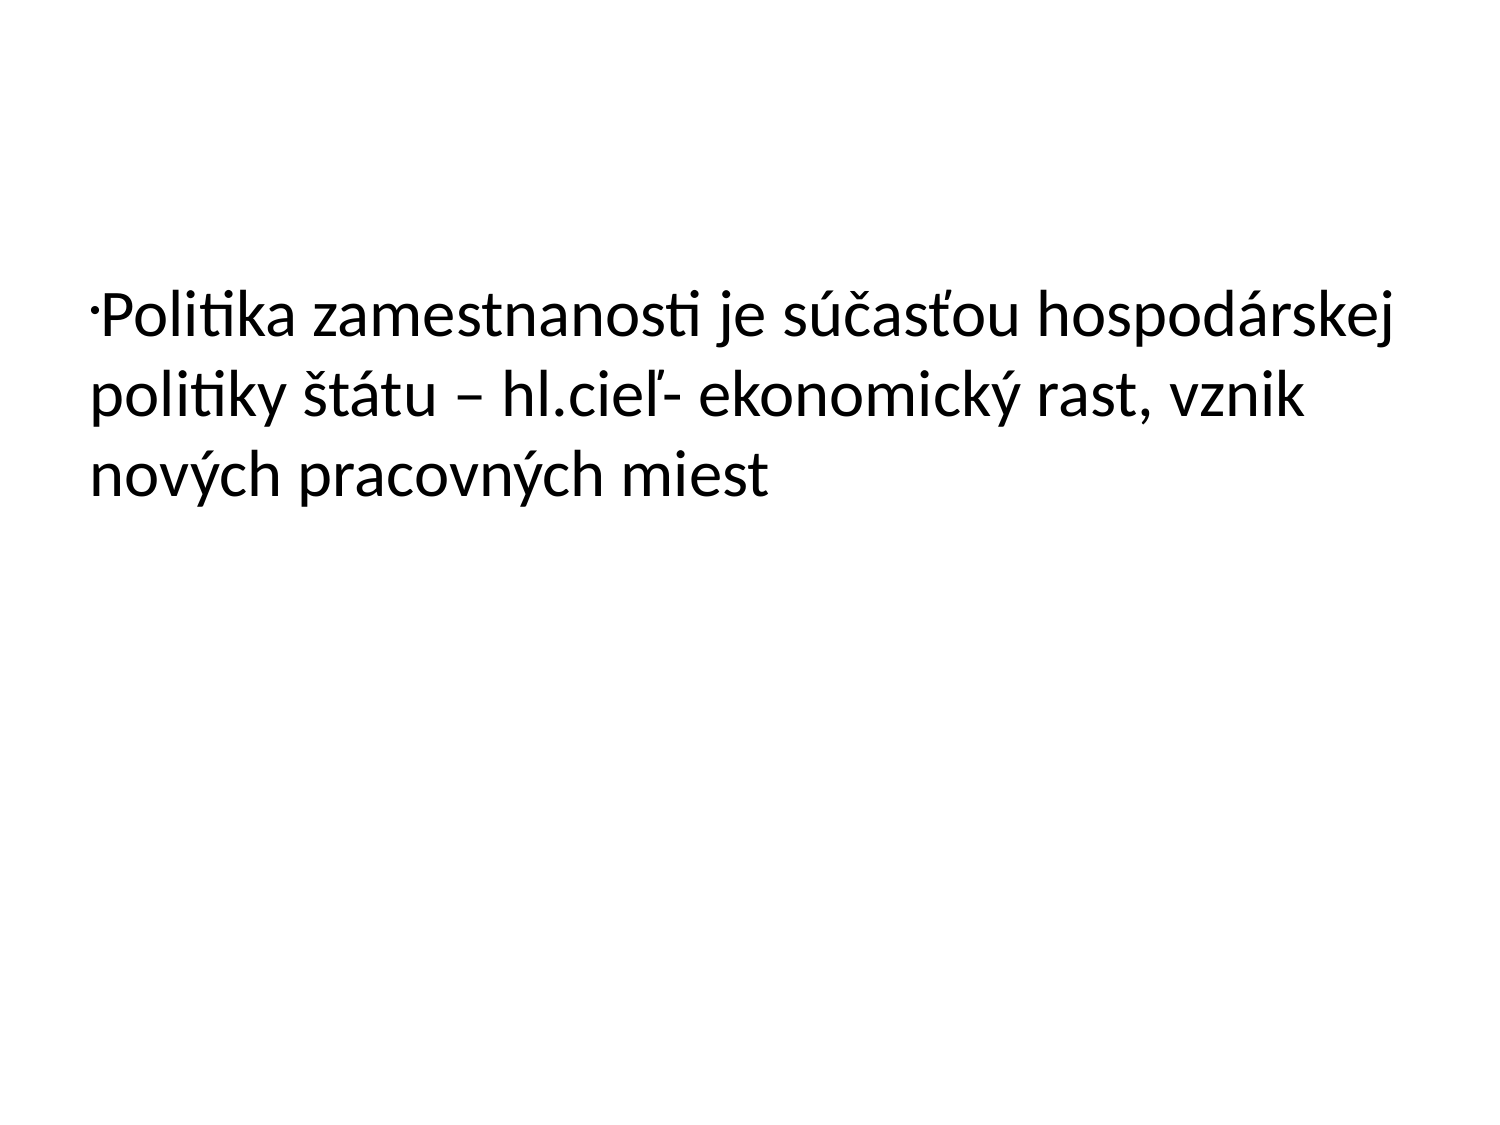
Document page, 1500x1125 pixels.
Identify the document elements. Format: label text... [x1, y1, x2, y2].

list Politika zamestnanosti je súčasťou hospodárskej politiky štátu – hl.cieľ- ekonomický rast, vznik nových pracovných miest [75, 262, 1425, 1005]
